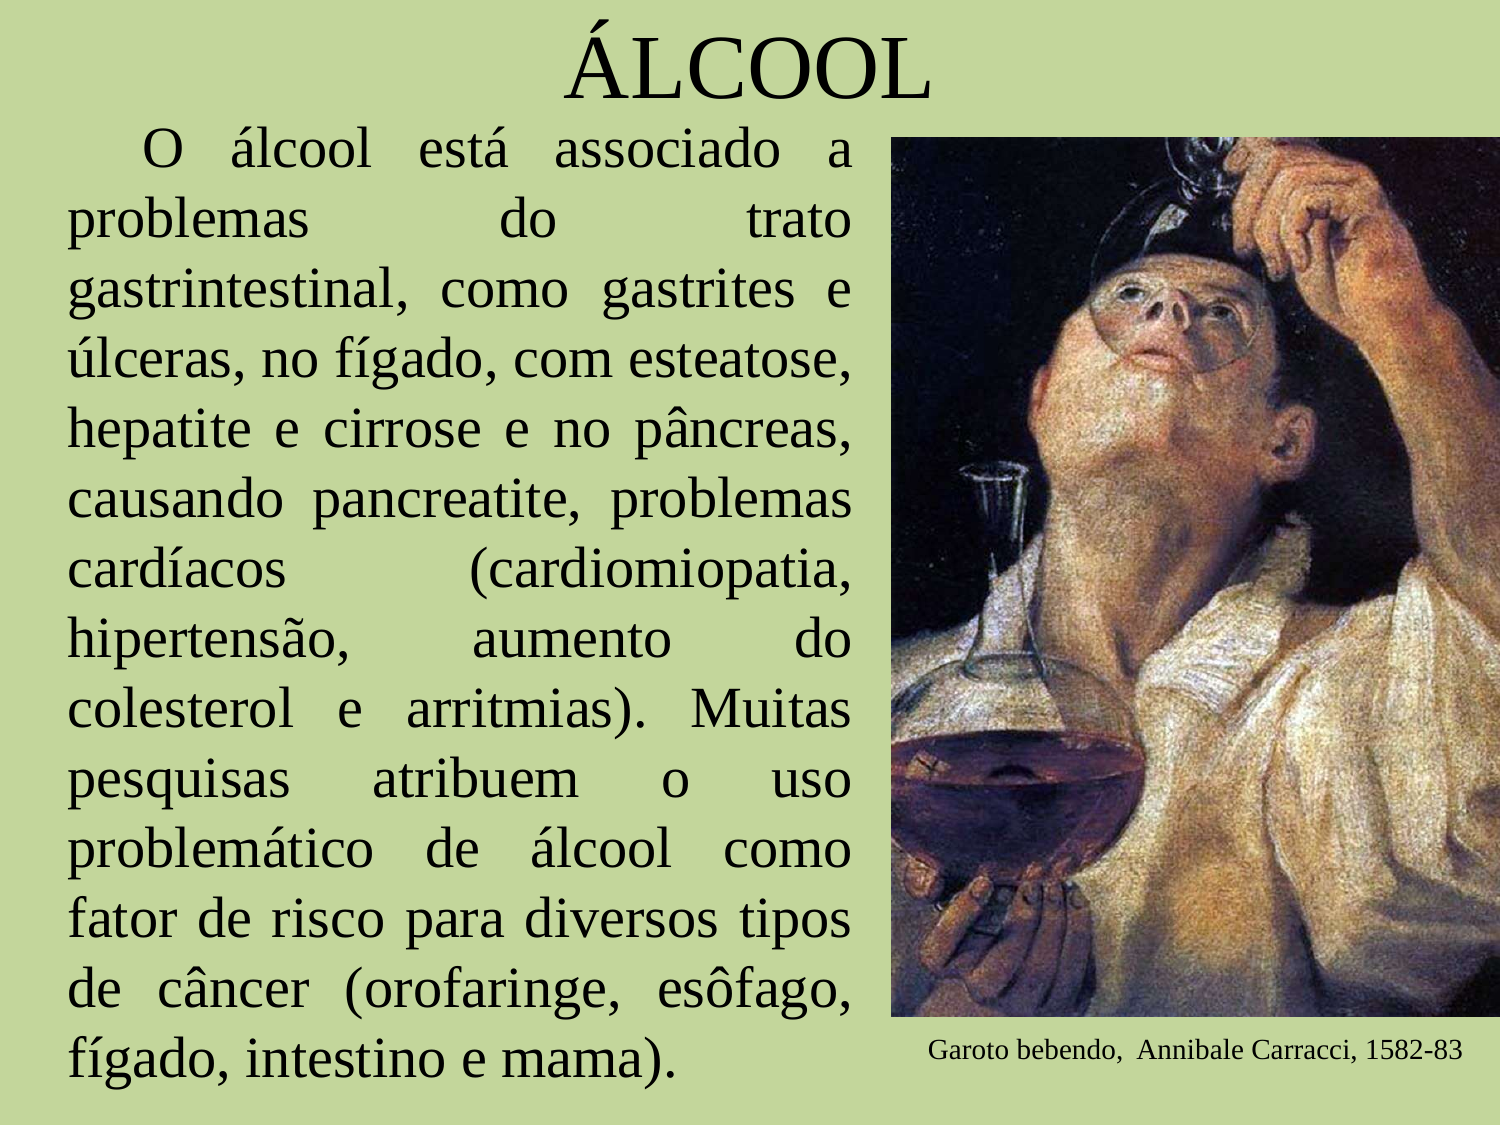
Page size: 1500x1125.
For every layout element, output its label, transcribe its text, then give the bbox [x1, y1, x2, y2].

text_box ÁLCOOL [0, 0, 1500, 125]
text_box Garoto bebendo, Annibale Carracci, 1582-83 [891, 1023, 1500, 1073]
picture [891, 137, 1500, 1017]
text_box O álcool está associado a problemas do trato gastrintestinal, como gastrites e úlceras, no fígado, com esteatose, hepatite e cirrose e no pâncreas, causando pancreatite, problemas cardíacos (cardiomiopatia, hipertensão, aumento do colesterol e arritmias). Muitas pesquisas atribuem o uso problemático de álcool como fator de risco para diversos tipos de câncer (orofaringe, esôfago, fígado, intestino e mama). [53, 125, 869, 1097]
